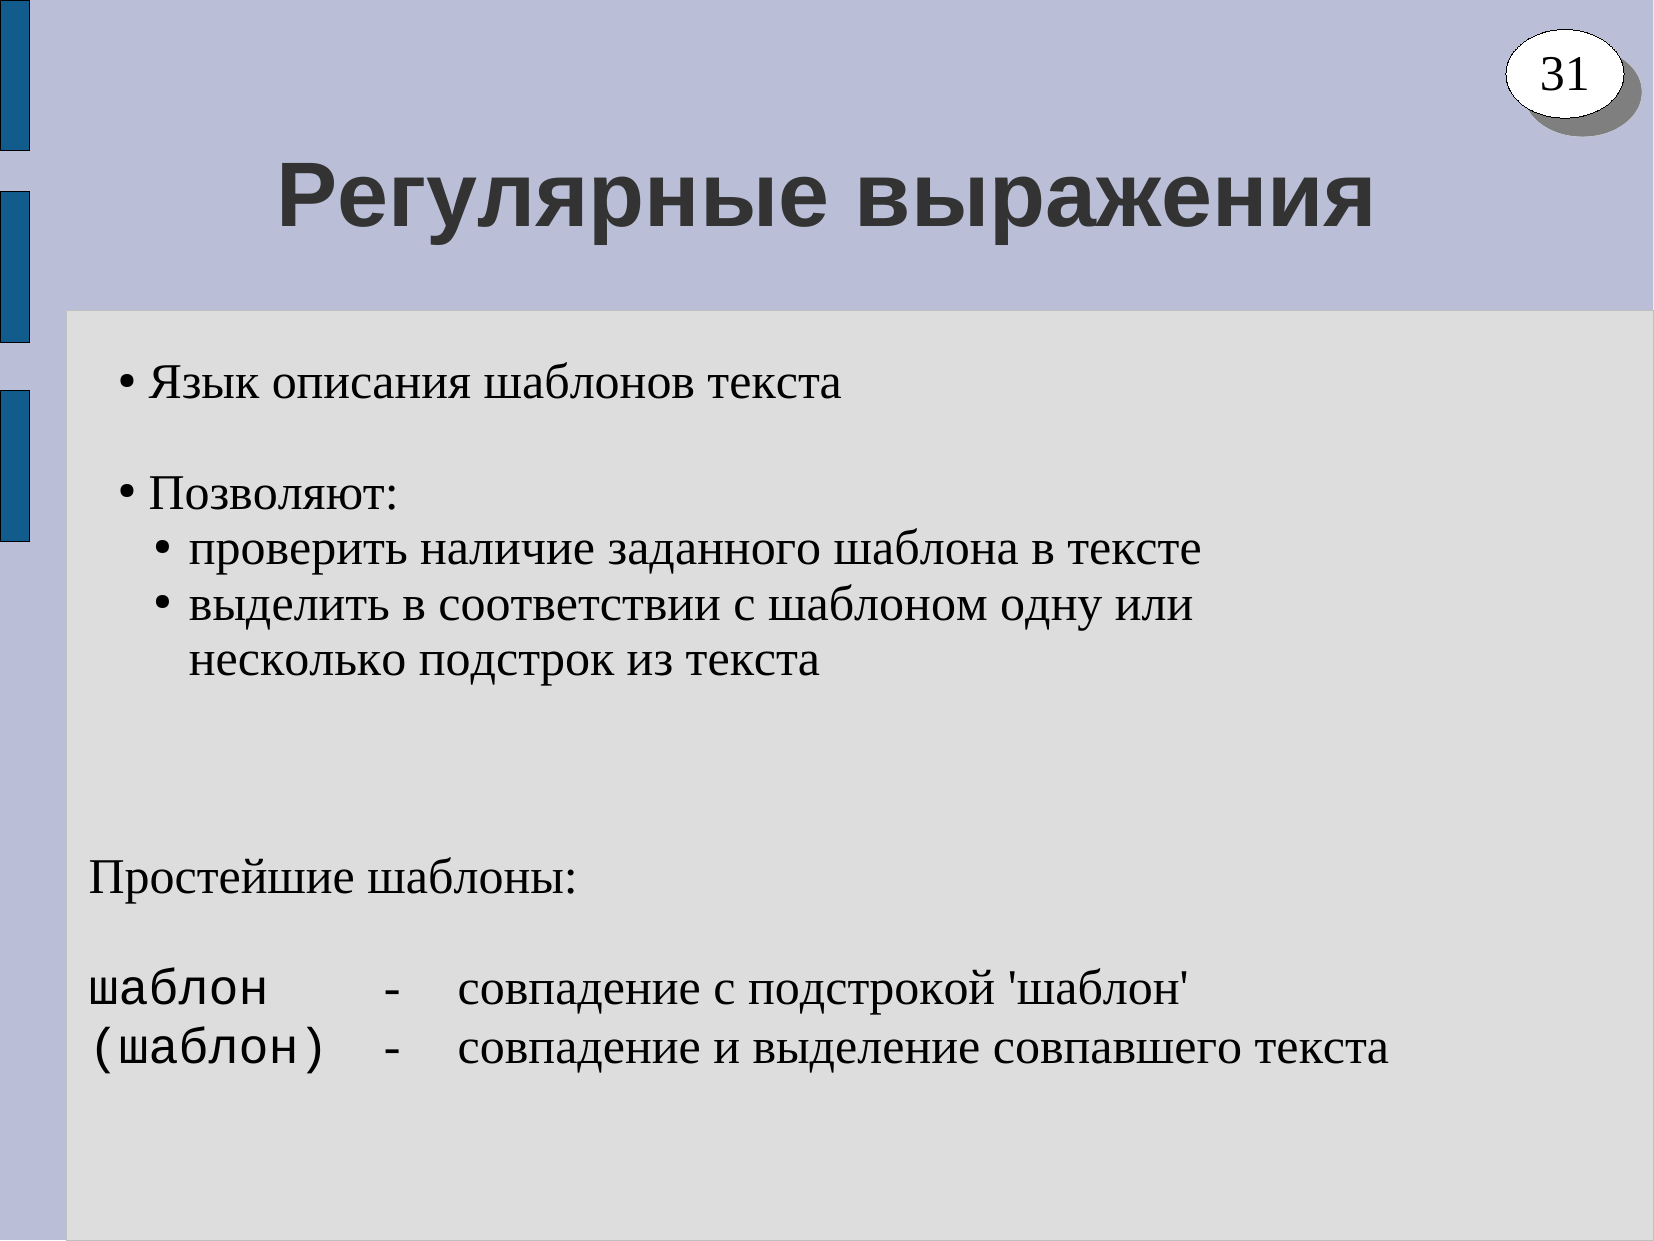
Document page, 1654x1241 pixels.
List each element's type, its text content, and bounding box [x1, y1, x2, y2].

text_box 31 [1505, 29, 1625, 119]
text_box Язык описания шаблонов текста Позволяют: проверить наличие заданного шаблона в тексте выделить в соответствии с шаблоном одну или несколько подстрок из текста [118, 354, 1207, 687]
title Регулярные выражения [121, 91, 1534, 299]
text_box Простейшие шаблоны: шаблон - совпадение с подстрокой 'шаблон' (шаблон) - совпадение и выделение совпавшего текста [88, 849, 1390, 1080]
